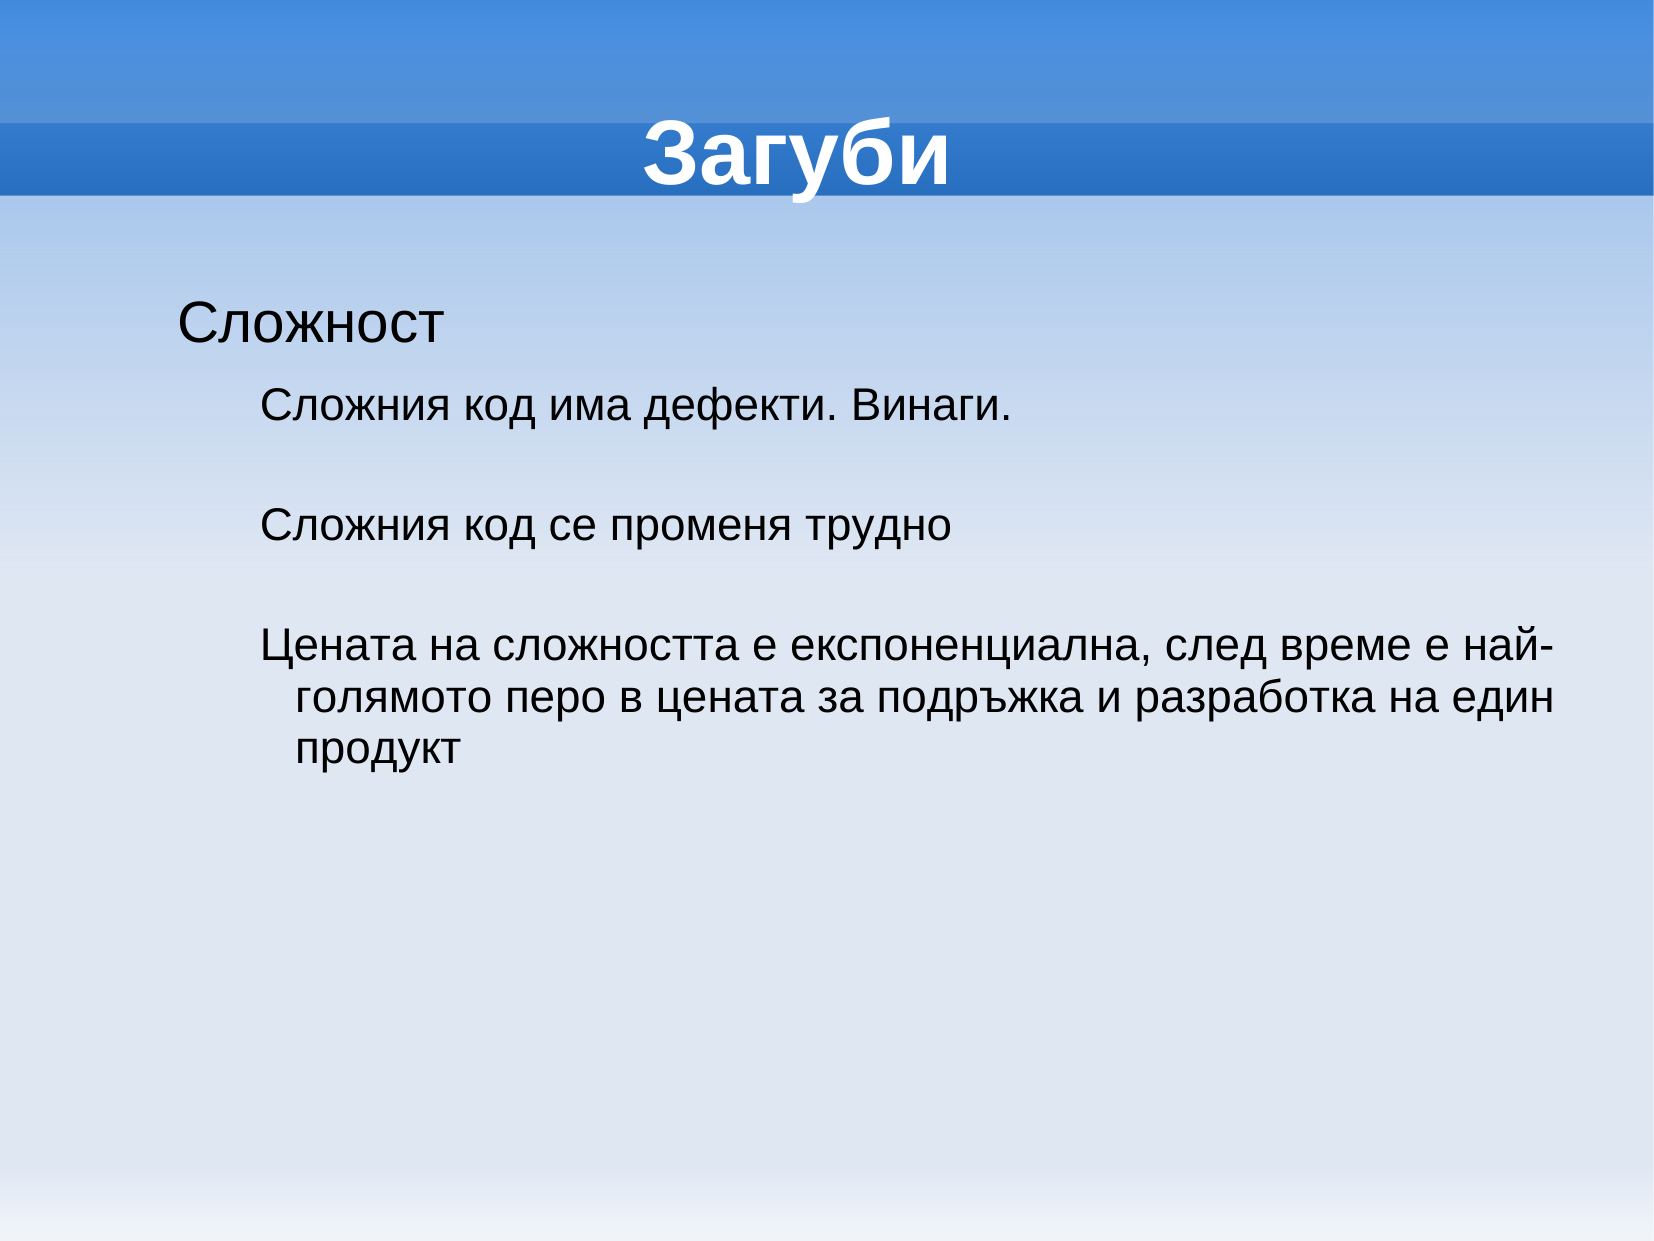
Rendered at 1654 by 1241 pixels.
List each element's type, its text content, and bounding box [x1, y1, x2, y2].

title Загуби [82, 56, 1571, 250]
picture [0, 0, 1654, 1241]
list Сложност Сложния код има дефекти. Винаги. Сложния код се променя трудно Цената на сложността е експоненциална, след време е най-голямото перо в цената за подръжка и разработка на един продукт [82, 290, 1571, 1094]
